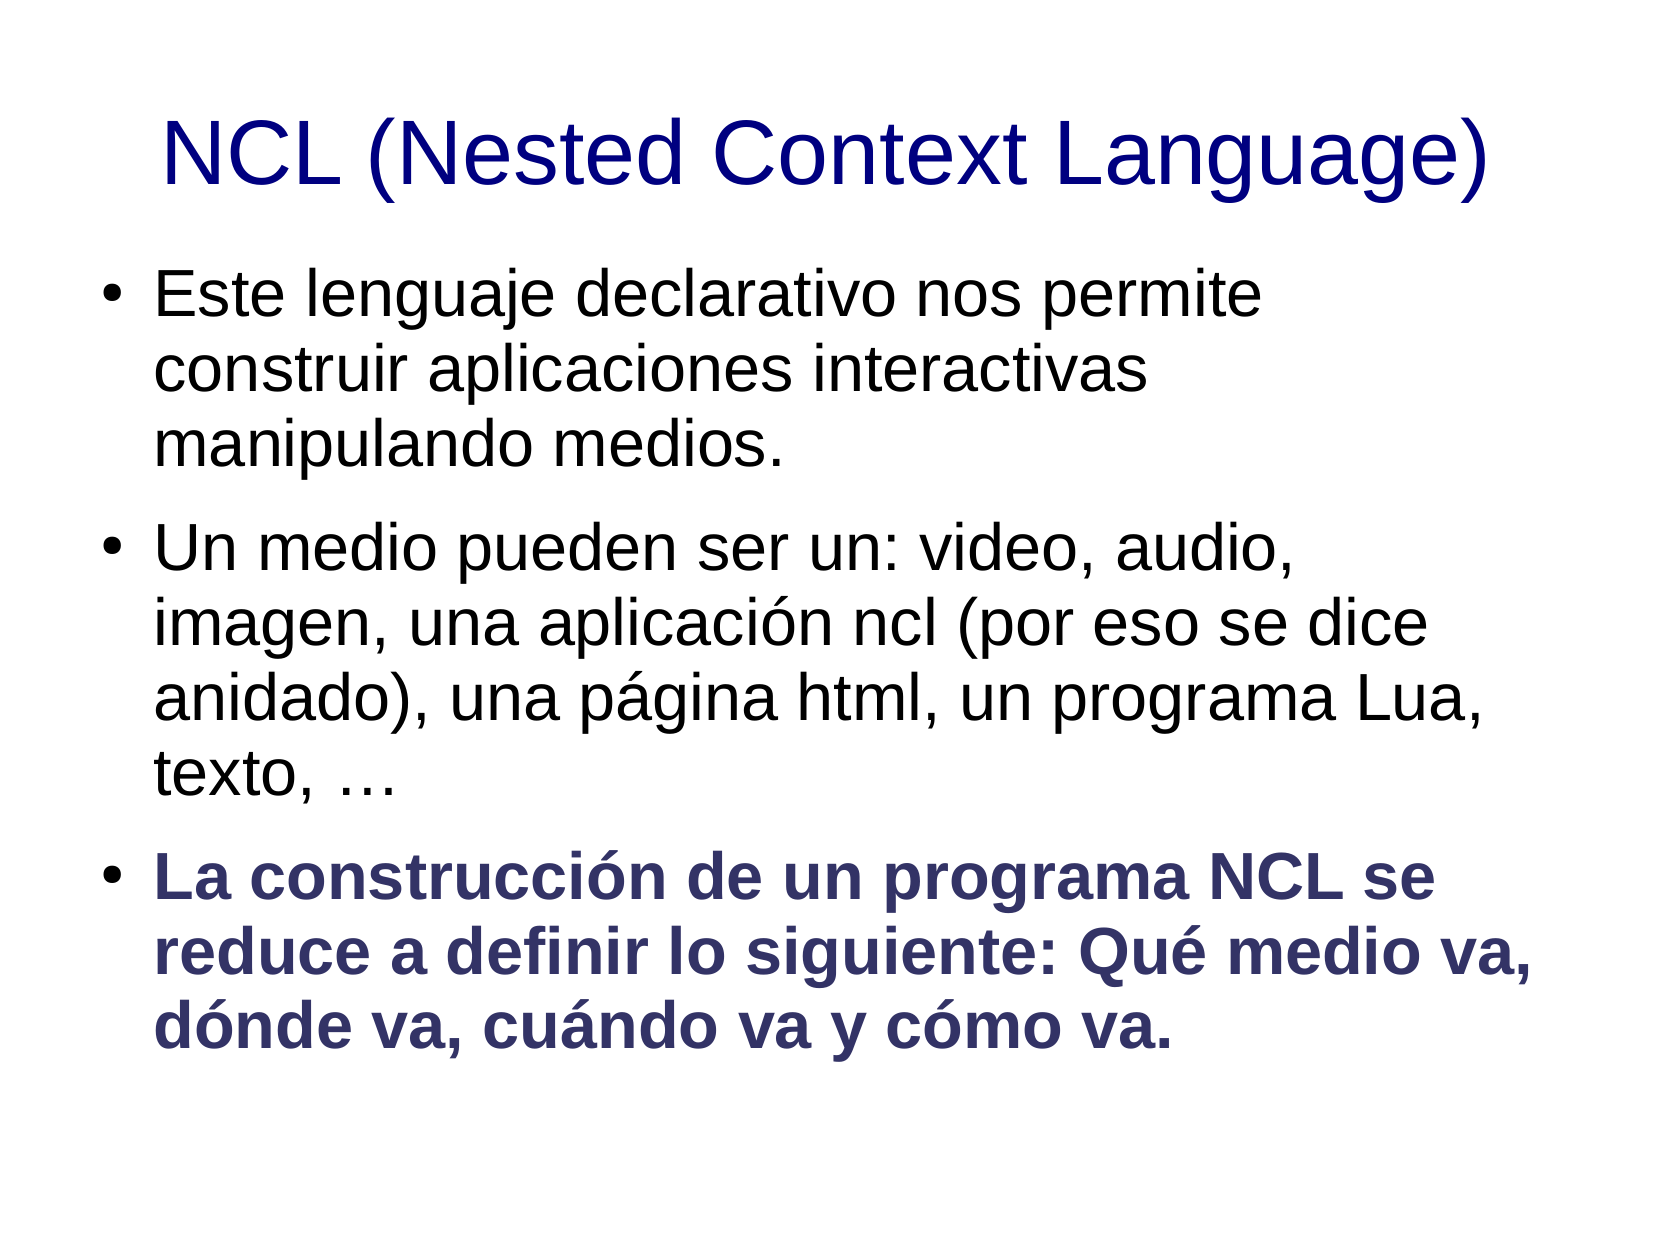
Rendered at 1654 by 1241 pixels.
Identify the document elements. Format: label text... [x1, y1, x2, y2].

title NCL (Nested Context Language) [82, 49, 1571, 257]
list Este lenguaje declarativo nos permite construir aplicaciones interactivas manipulando medios. Un medio pueden ser un: video, audio, imagen, una aplicación ncl (por eso se dice anidado), una página html, un programa Lua, texto, … La construcción de un programa NCL se reduce a definir lo siguiente: Qué medio va, dónde va, cuándo va y cómo va. [82, 256, 1538, 1122]
